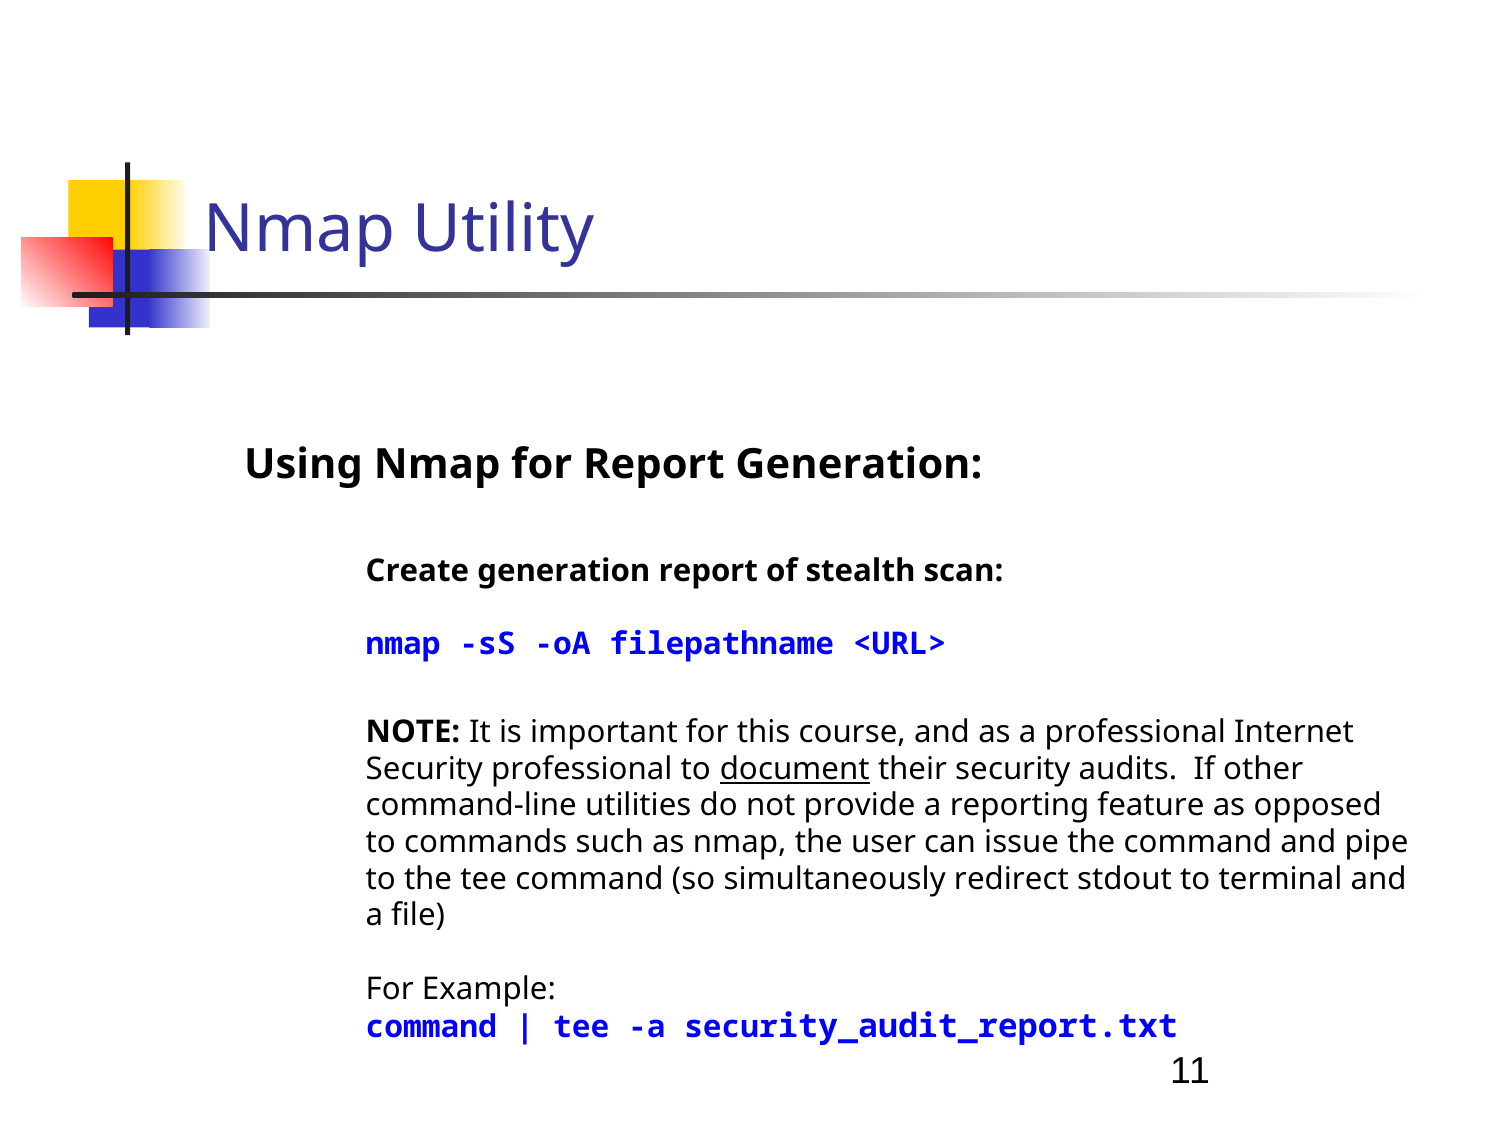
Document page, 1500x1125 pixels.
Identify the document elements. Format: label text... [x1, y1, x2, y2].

list Using Nmap for Report Generation: Create generation report of stealth scan: nmap -sS -oA filepathname <URL> NOTE: It is important for this course, and as a professional Internet Security professional to document their security audits. If other command-line utilities do not provide a reporting feature as opposed to commands such as nmap, the user can issue the command and pipe to the tee command (so simultaneously redirect stdout to terminal and a file) For Example: command | tee -a security_audit_report.txt [229, 365, 1434, 1034]
title Nmap Utility [188, 35, 1468, 276]
